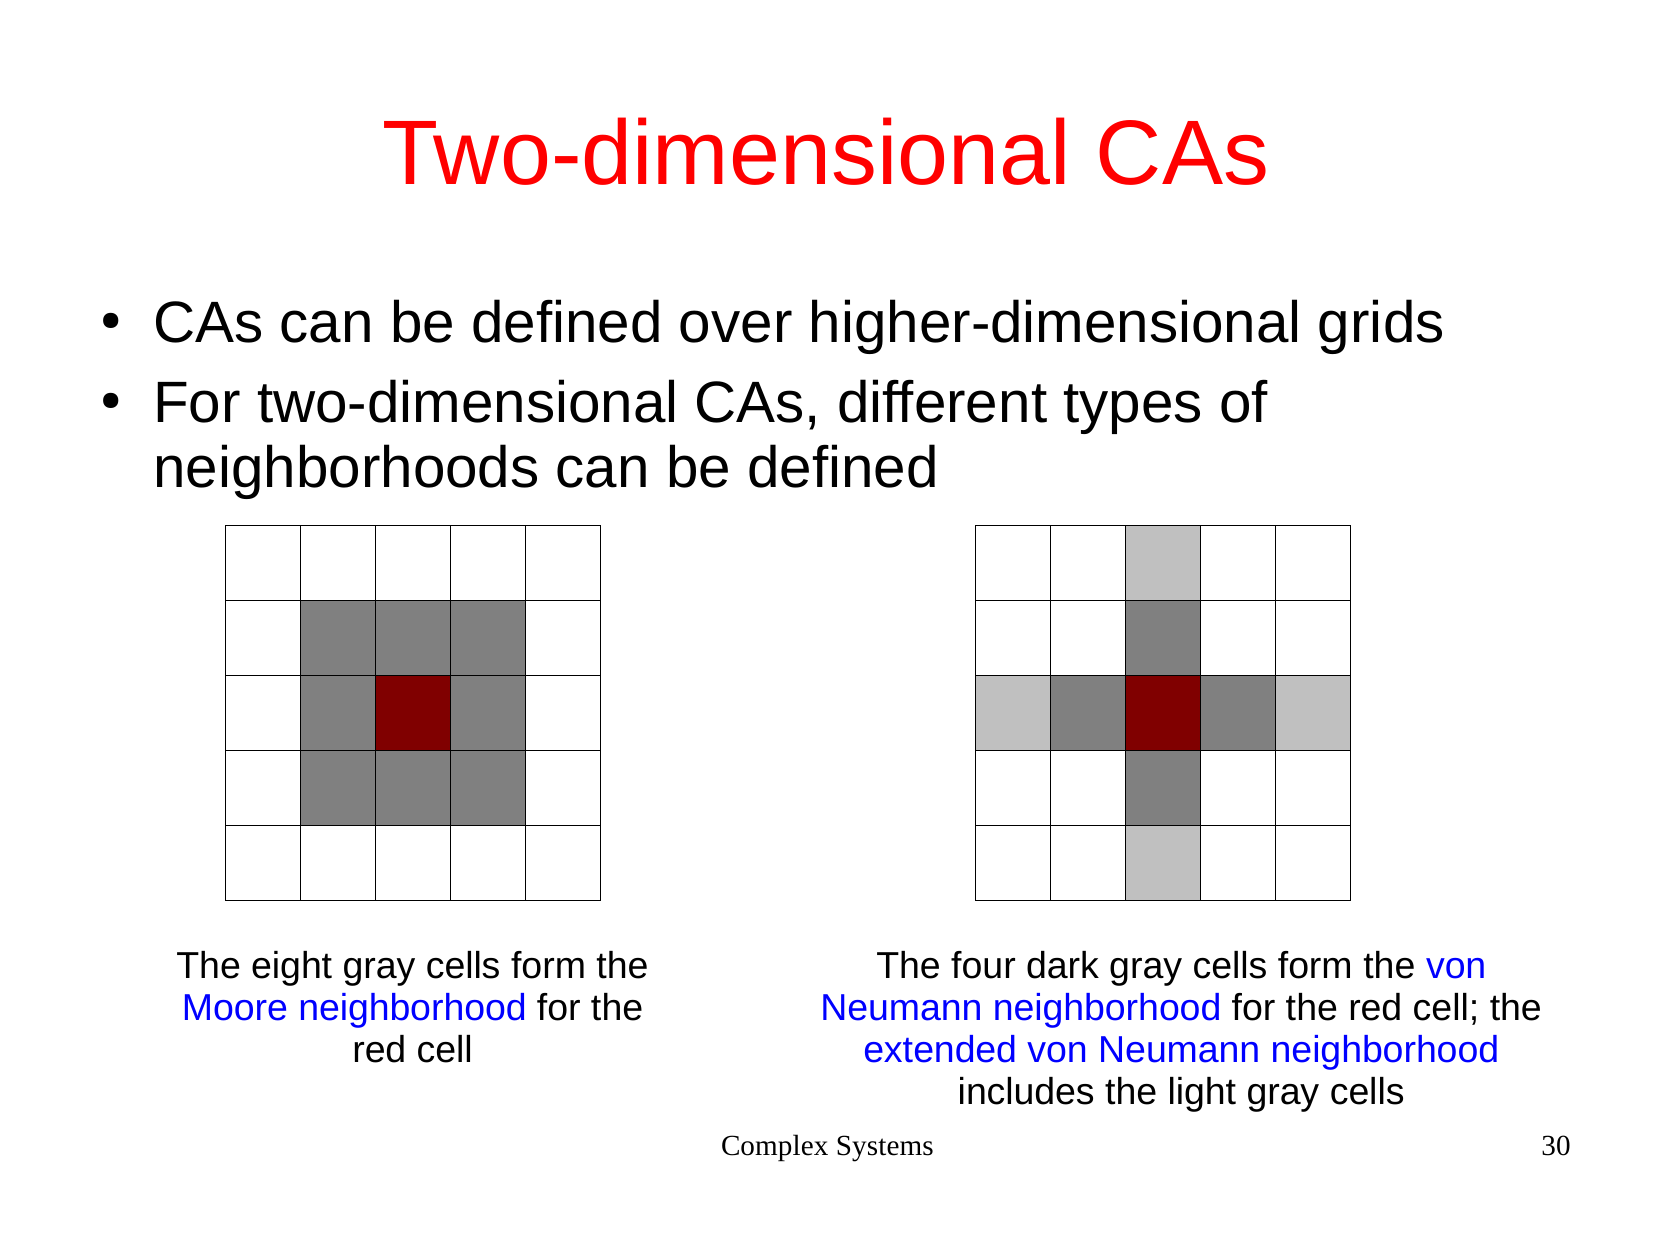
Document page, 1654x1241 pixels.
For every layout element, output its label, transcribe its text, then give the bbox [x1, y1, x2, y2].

list CAs can be defined over higher-dimensional grids For two-dimensional CAs, different types of neighborhoods can be defined [82, 290, 1571, 1109]
text_box The eight gray cells form the Moore neighborhood for the red cell [150, 937, 676, 1079]
text_box The four dark gray cells form the von Neumann neighborhood for the red cell; the extended von Neumann neighborhood includes the light gray cells [787, 937, 1576, 1121]
text_box [225, 525, 601, 901]
title Two-dimensional CAs [82, 49, 1571, 257]
text_box [975, 525, 1351, 901]
